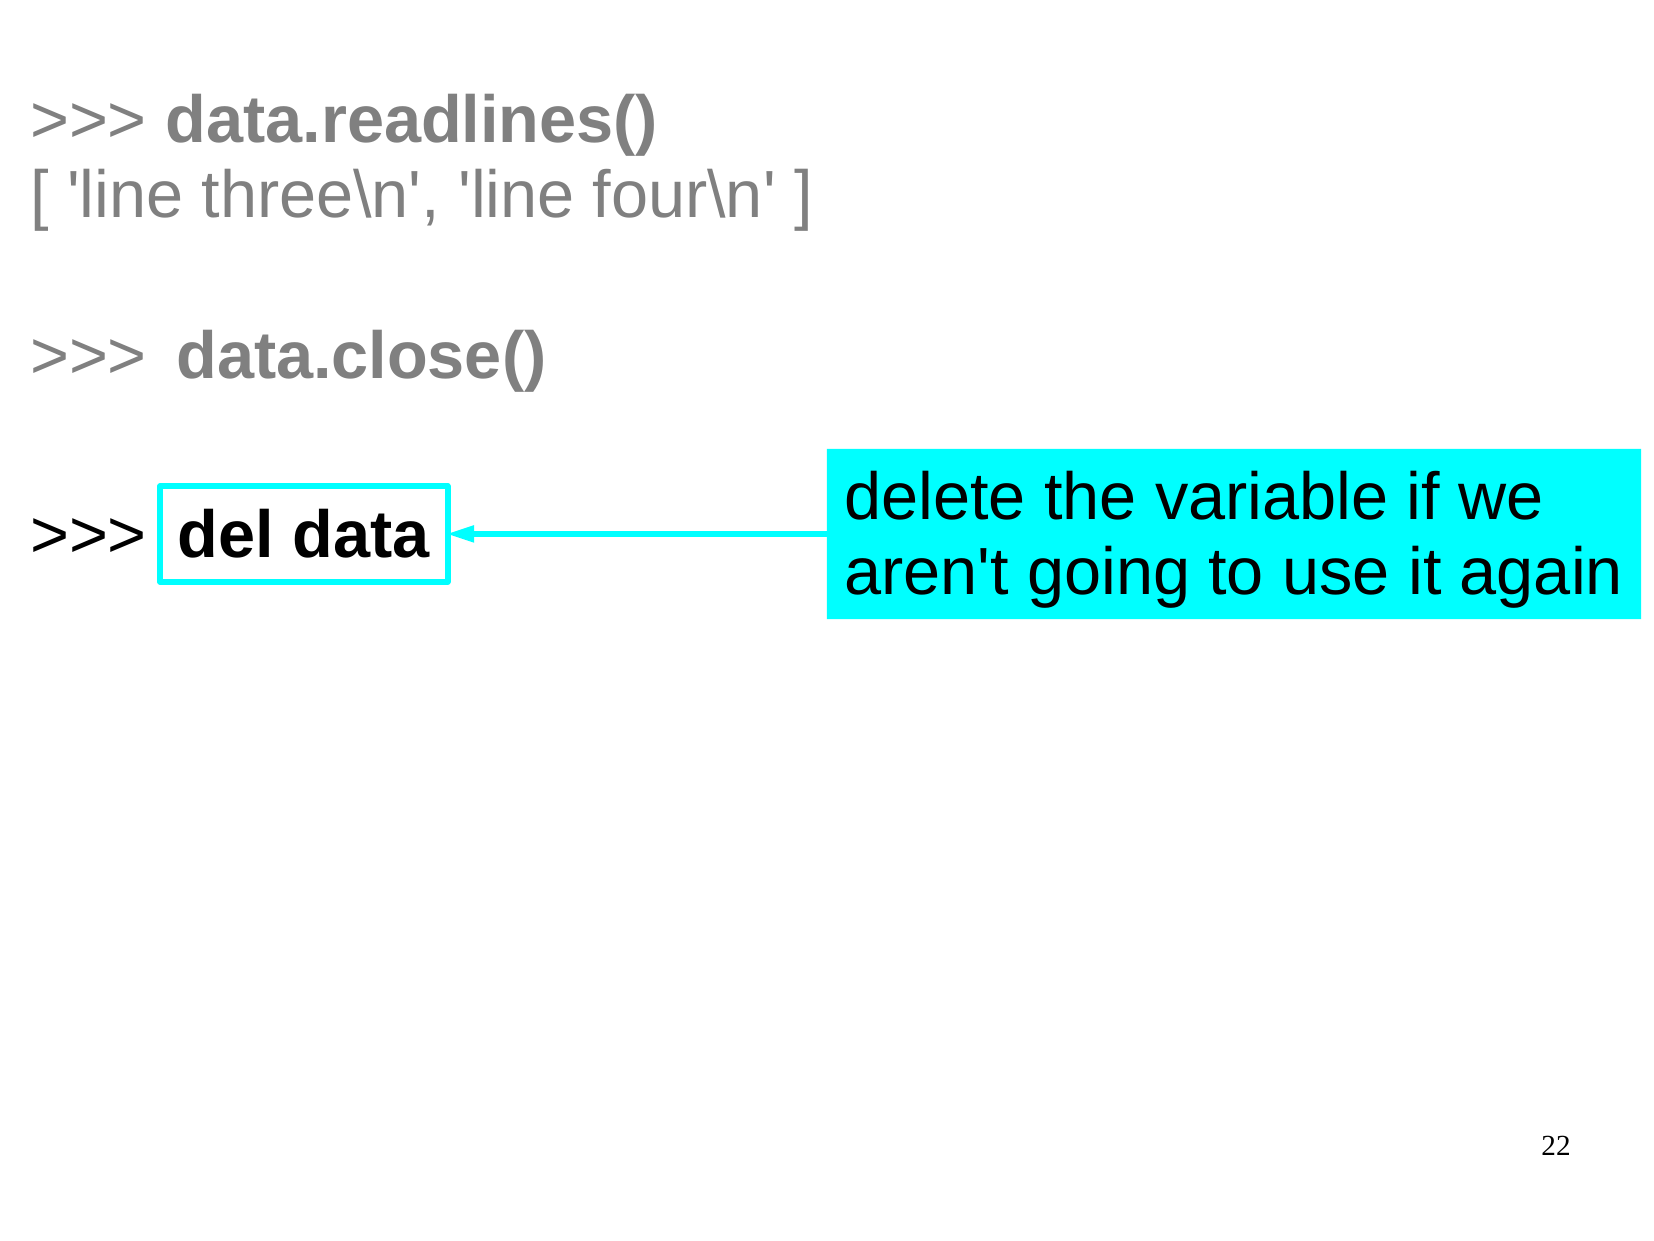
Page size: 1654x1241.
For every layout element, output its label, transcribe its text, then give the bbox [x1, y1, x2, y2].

text_box >>> data.readlines() [ 'line three\n', 'line four\n' ] [12, 71, 832, 242]
text_box data.close() [158, 307, 565, 404]
text_box >>> [12, 307, 158, 404]
text_box >>> [12, 486, 157, 582]
text_box delete the variable if we aren't going to use it again [826, 448, 1642, 620]
text_box del data [160, 486, 448, 582]
